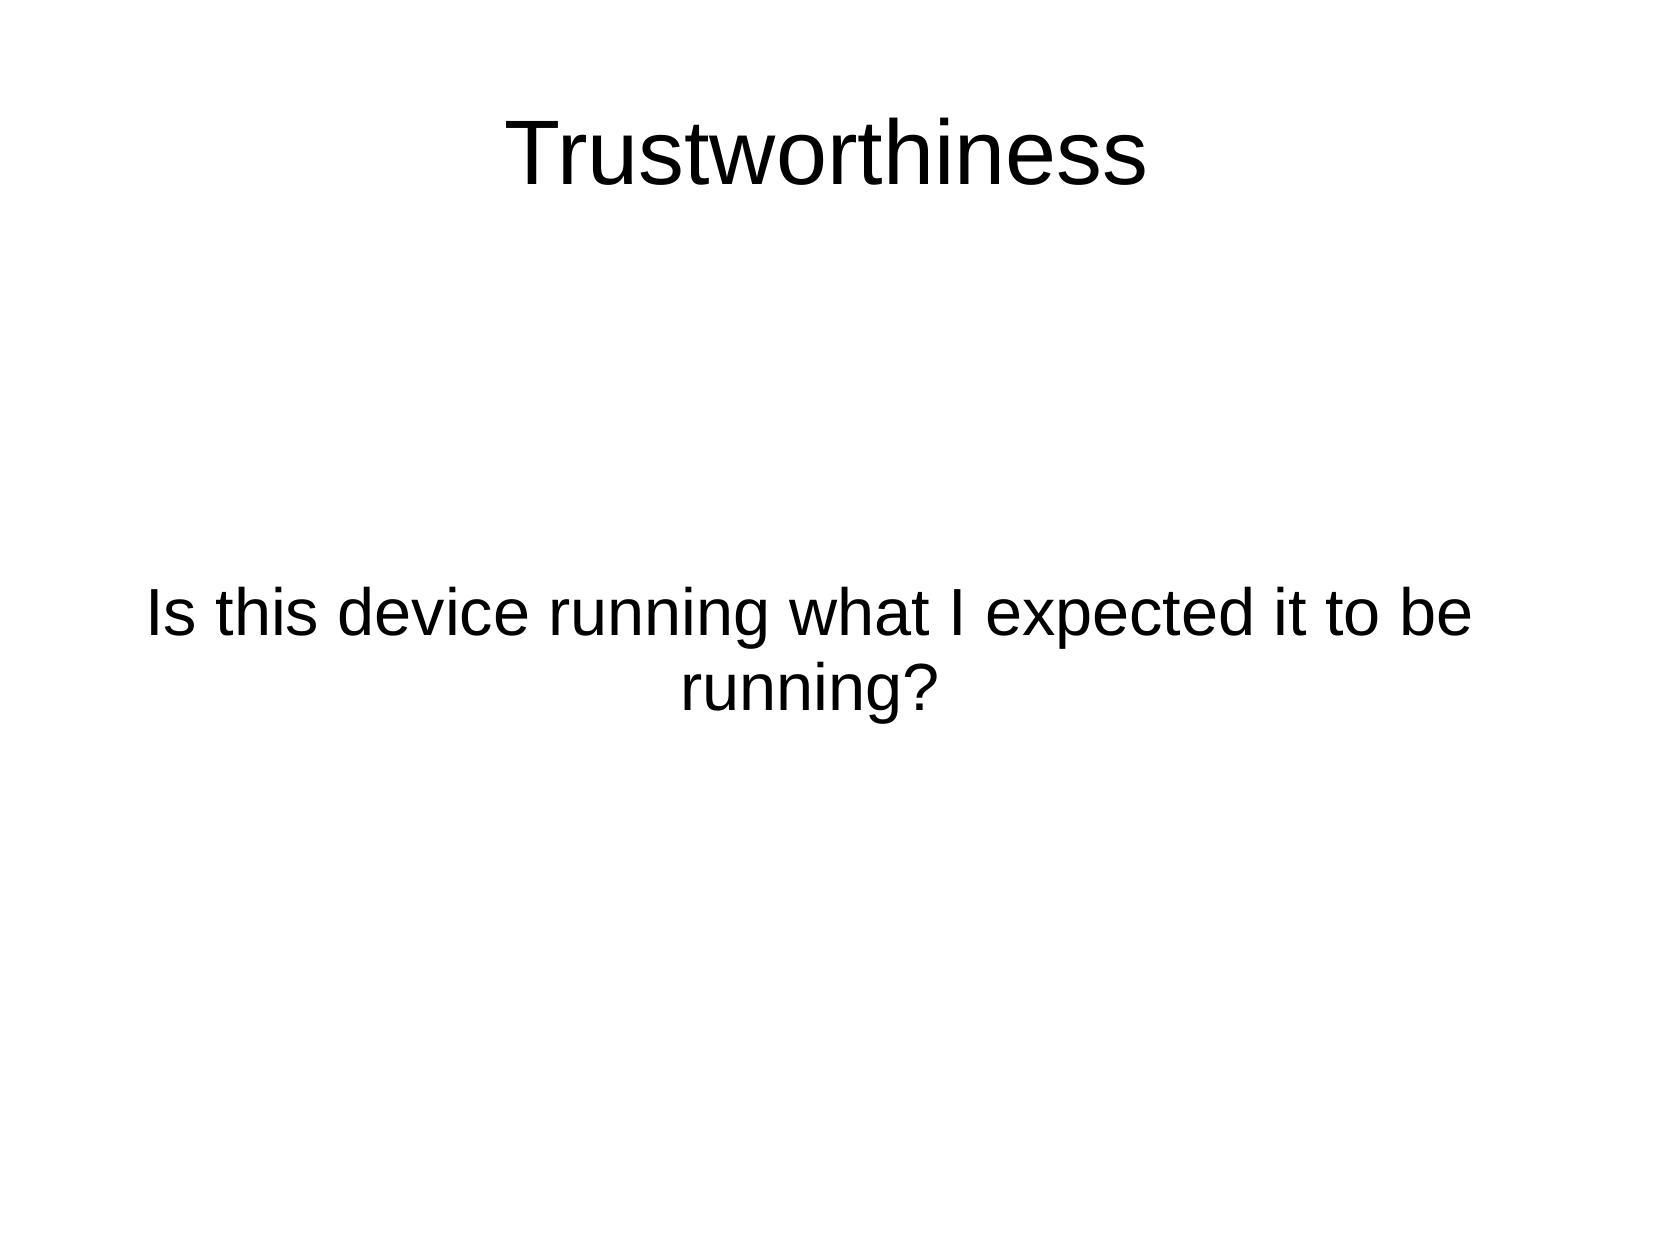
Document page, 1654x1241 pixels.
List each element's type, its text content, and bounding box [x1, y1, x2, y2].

title Trustworthiness [82, 49, 1571, 257]
subtitle Is this device running what I expected it to be running? [82, 290, 1538, 1010]
